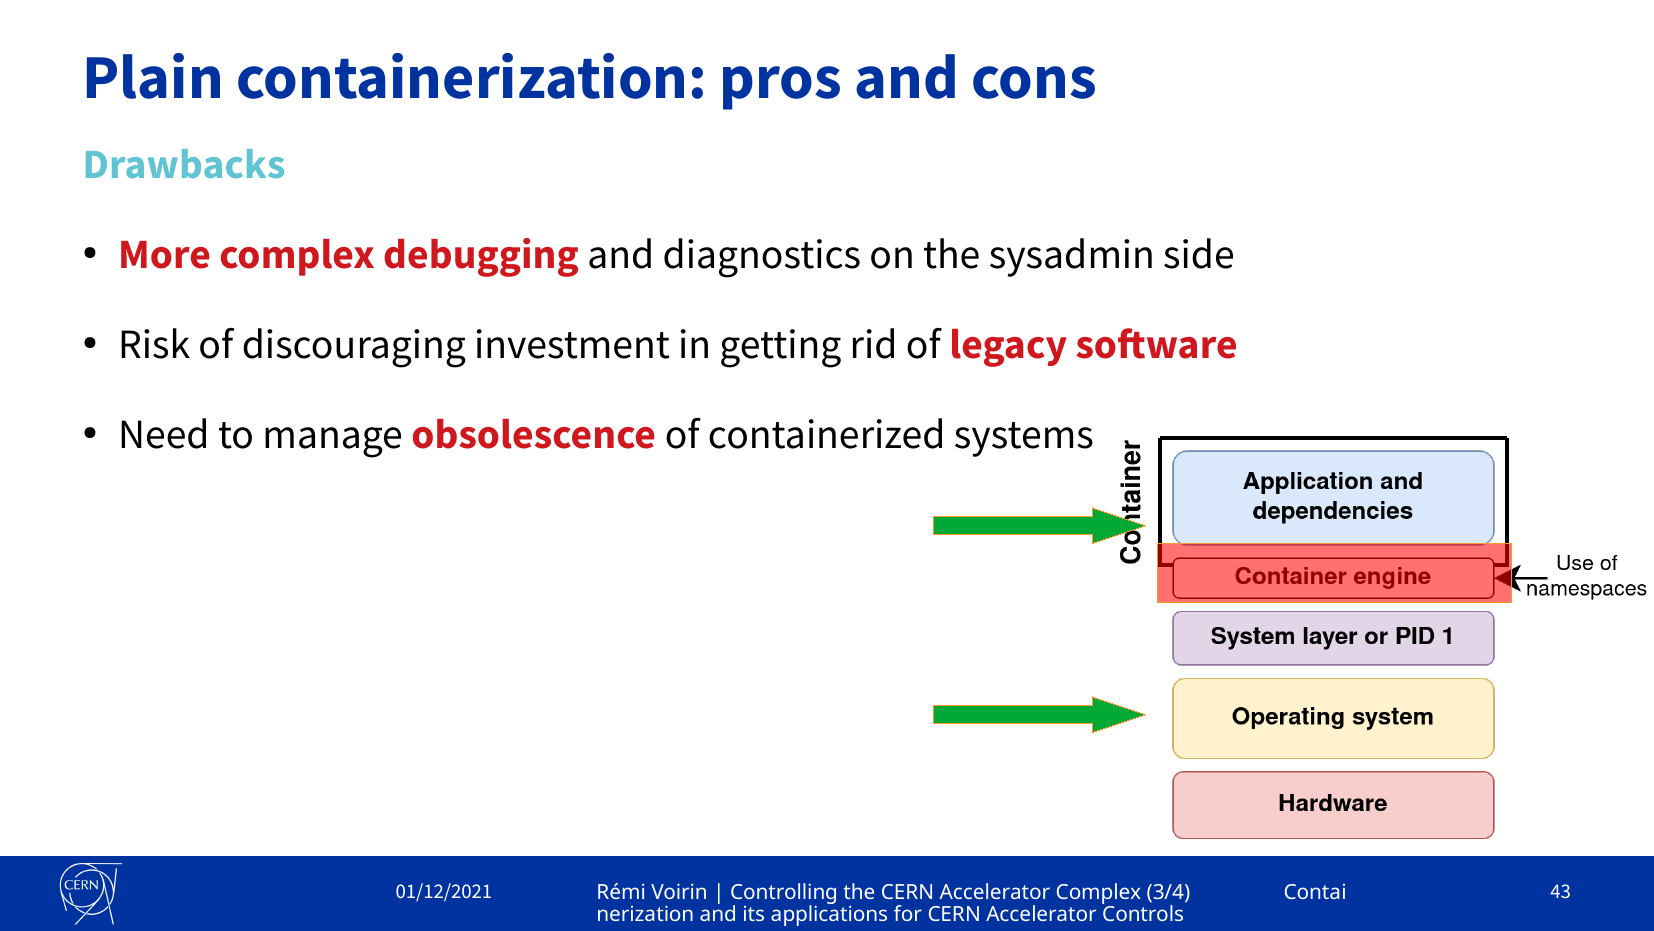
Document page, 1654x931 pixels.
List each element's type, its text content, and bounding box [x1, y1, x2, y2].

text_box [1157, 543, 1512, 603]
text_box [933, 507, 1146, 544]
title Plain containerization: pros and cons [82, 37, 1571, 193]
text_box [933, 696, 1146, 733]
picture [56, 859, 127, 928]
picture [1116, 342, 1654, 840]
list Drawbacks More complex debugging and diagnostics on the sysadmin side Risk of discouraging investment in getting rid of legacy software Need to manage obsolescence of containerized systems [82, 129, 1524, 497]
